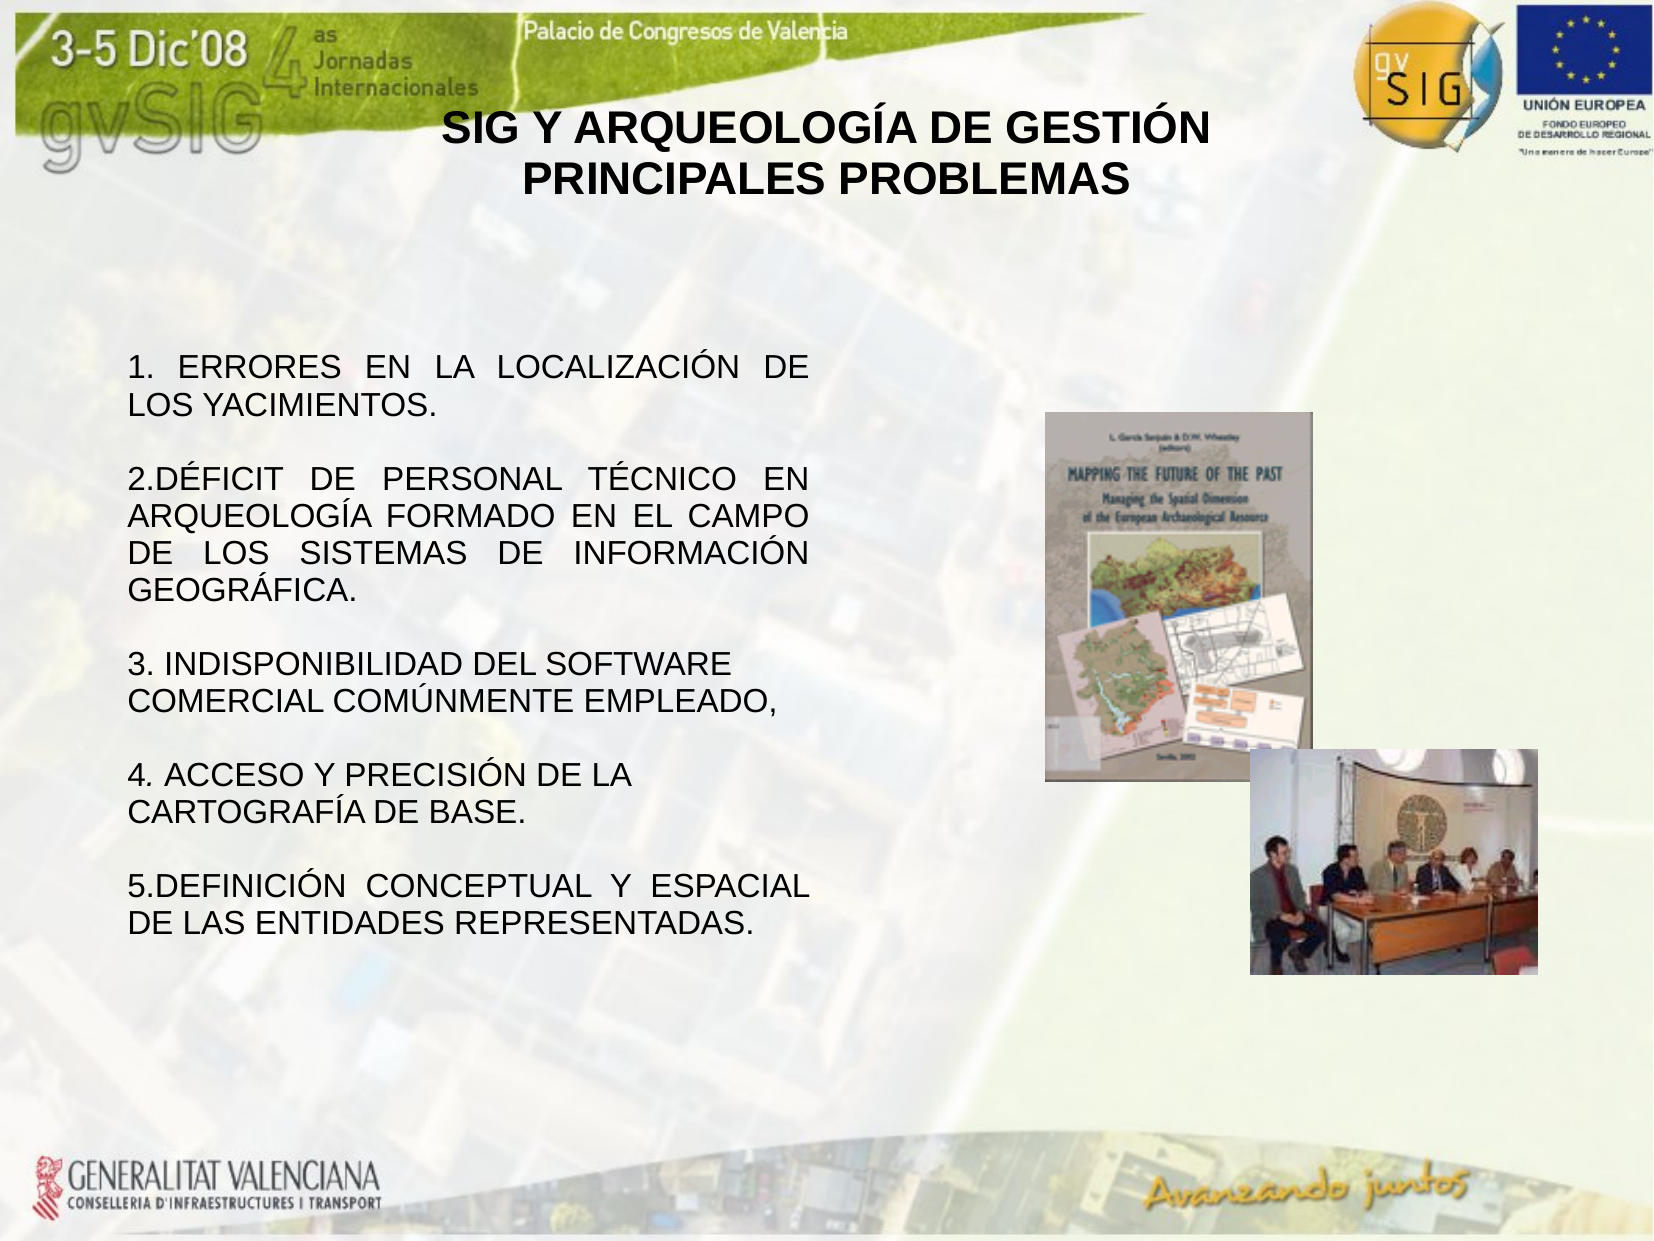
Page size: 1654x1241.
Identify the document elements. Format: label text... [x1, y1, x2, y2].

picture [0, 0, 1654, 1241]
title SIG Y ARQUEOLOGÍA DE GESTIÓN PRINCIPALES PROBLEMAS [82, 56, 1571, 250]
text_box 1. ERRORES EN LA LOCALIZACIÓN DE LOS YACIMIENTOS. 2.DÉFICIT DE PERSONAL TÉCNICO EN ARQUEOLOGÍA FORMADO EN EL CAMPO DE LOS SISTEMAS DE INFORMACIÓN GEOGRÁFICA. 3. INDISPONIBILIDAD DEL SOFTWARE COMERCIAL COMÚNMENTE EMPLEADO, 4. ACCESO Y PRECISIÓN DE LA CARTOGRAFÍA DE BASE. 5.DEFINICIÓN CONCEPTUAL Y ESPACIAL DE LAS ENTIDADES REPRESENTADAS. [112, 300, 826, 1023]
